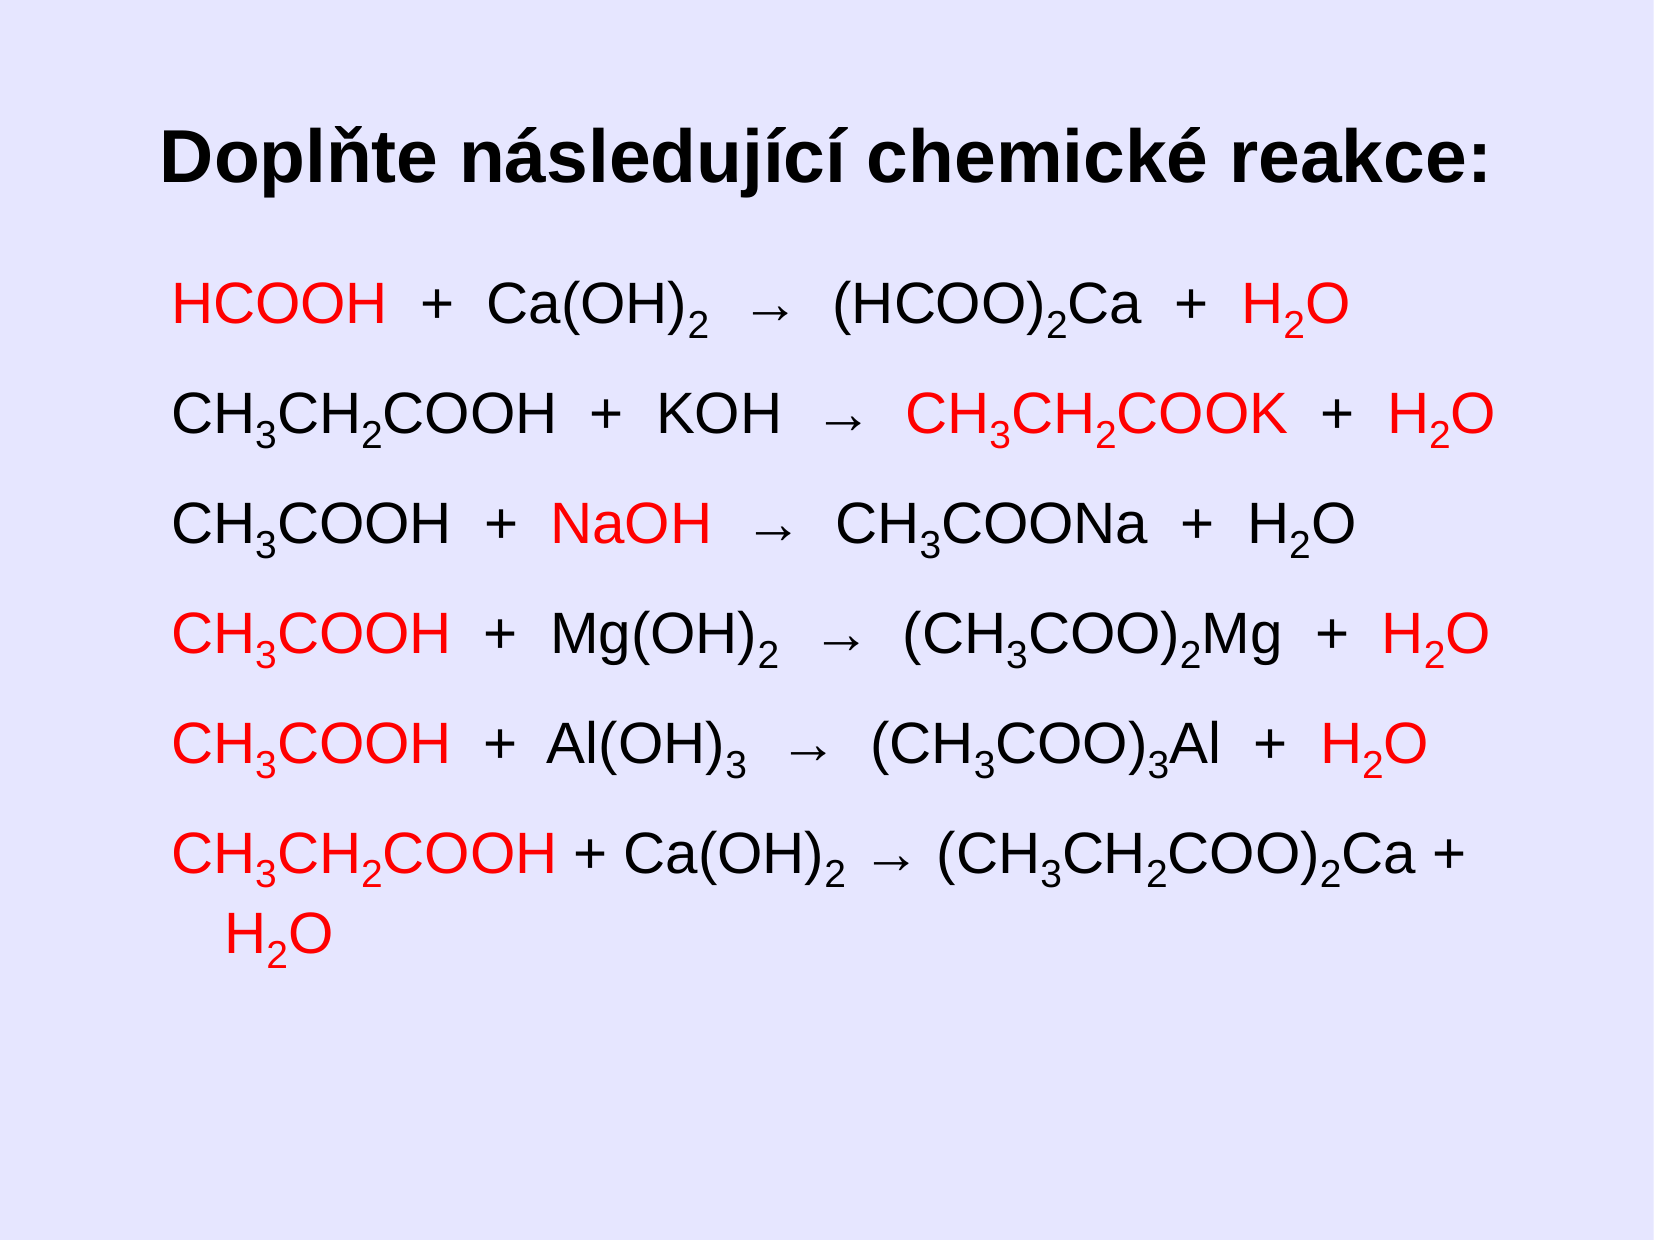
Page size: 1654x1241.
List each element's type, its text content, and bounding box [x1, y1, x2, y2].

title Doplňte následující chemické reakce: [82, 49, 1571, 257]
list HCOOH + Ca(OH)2 → (HCOO)2Ca + H2O CH3CH2COOH + KOH → CH3CH2COOK + H2O CH3COOH + NaOH → CH3COONa + H2O CH3COOH + Mg(OH)2 → (CH3COO)2Mg + H2O CH3COOH + Al(OH)3 → (CH3COO)3Al + H2O CH3CH2COOH + Ca(OH)2 → (CH3CH2COO)2Ca + H2O [82, 265, 1571, 1106]
